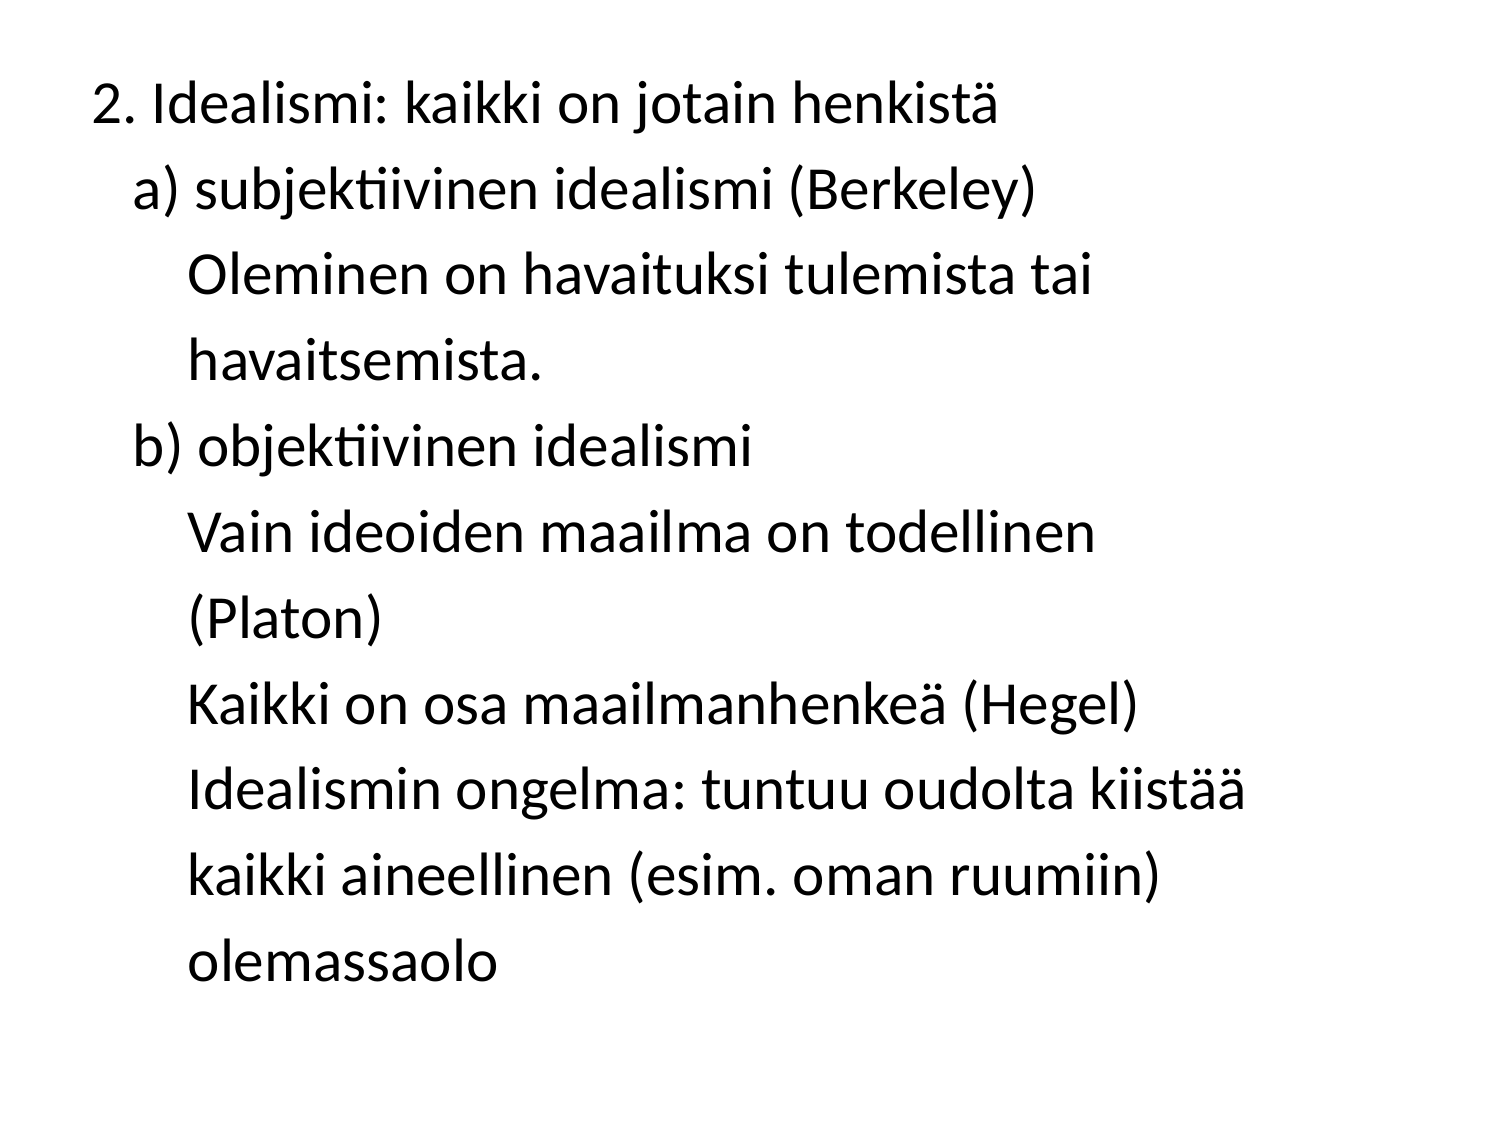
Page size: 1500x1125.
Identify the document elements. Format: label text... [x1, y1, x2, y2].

list 2. Idealismi: kaikki on jotain henkistä a) subjektiivinen idealismi (Berkeley) Oleminen on havaituksi tulemista tai havaitsemista. b) objektiivinen idealismi Vain ideoiden maailma on todellinen (Platon) Kaikki on osa maailmanhenkeä (Hegel) Idealismin ongelma: tuntuu oudolta kiistää kaikki aineellinen (esim. oman ruumiin) olemassaolo [76, 54, 1425, 1005]
